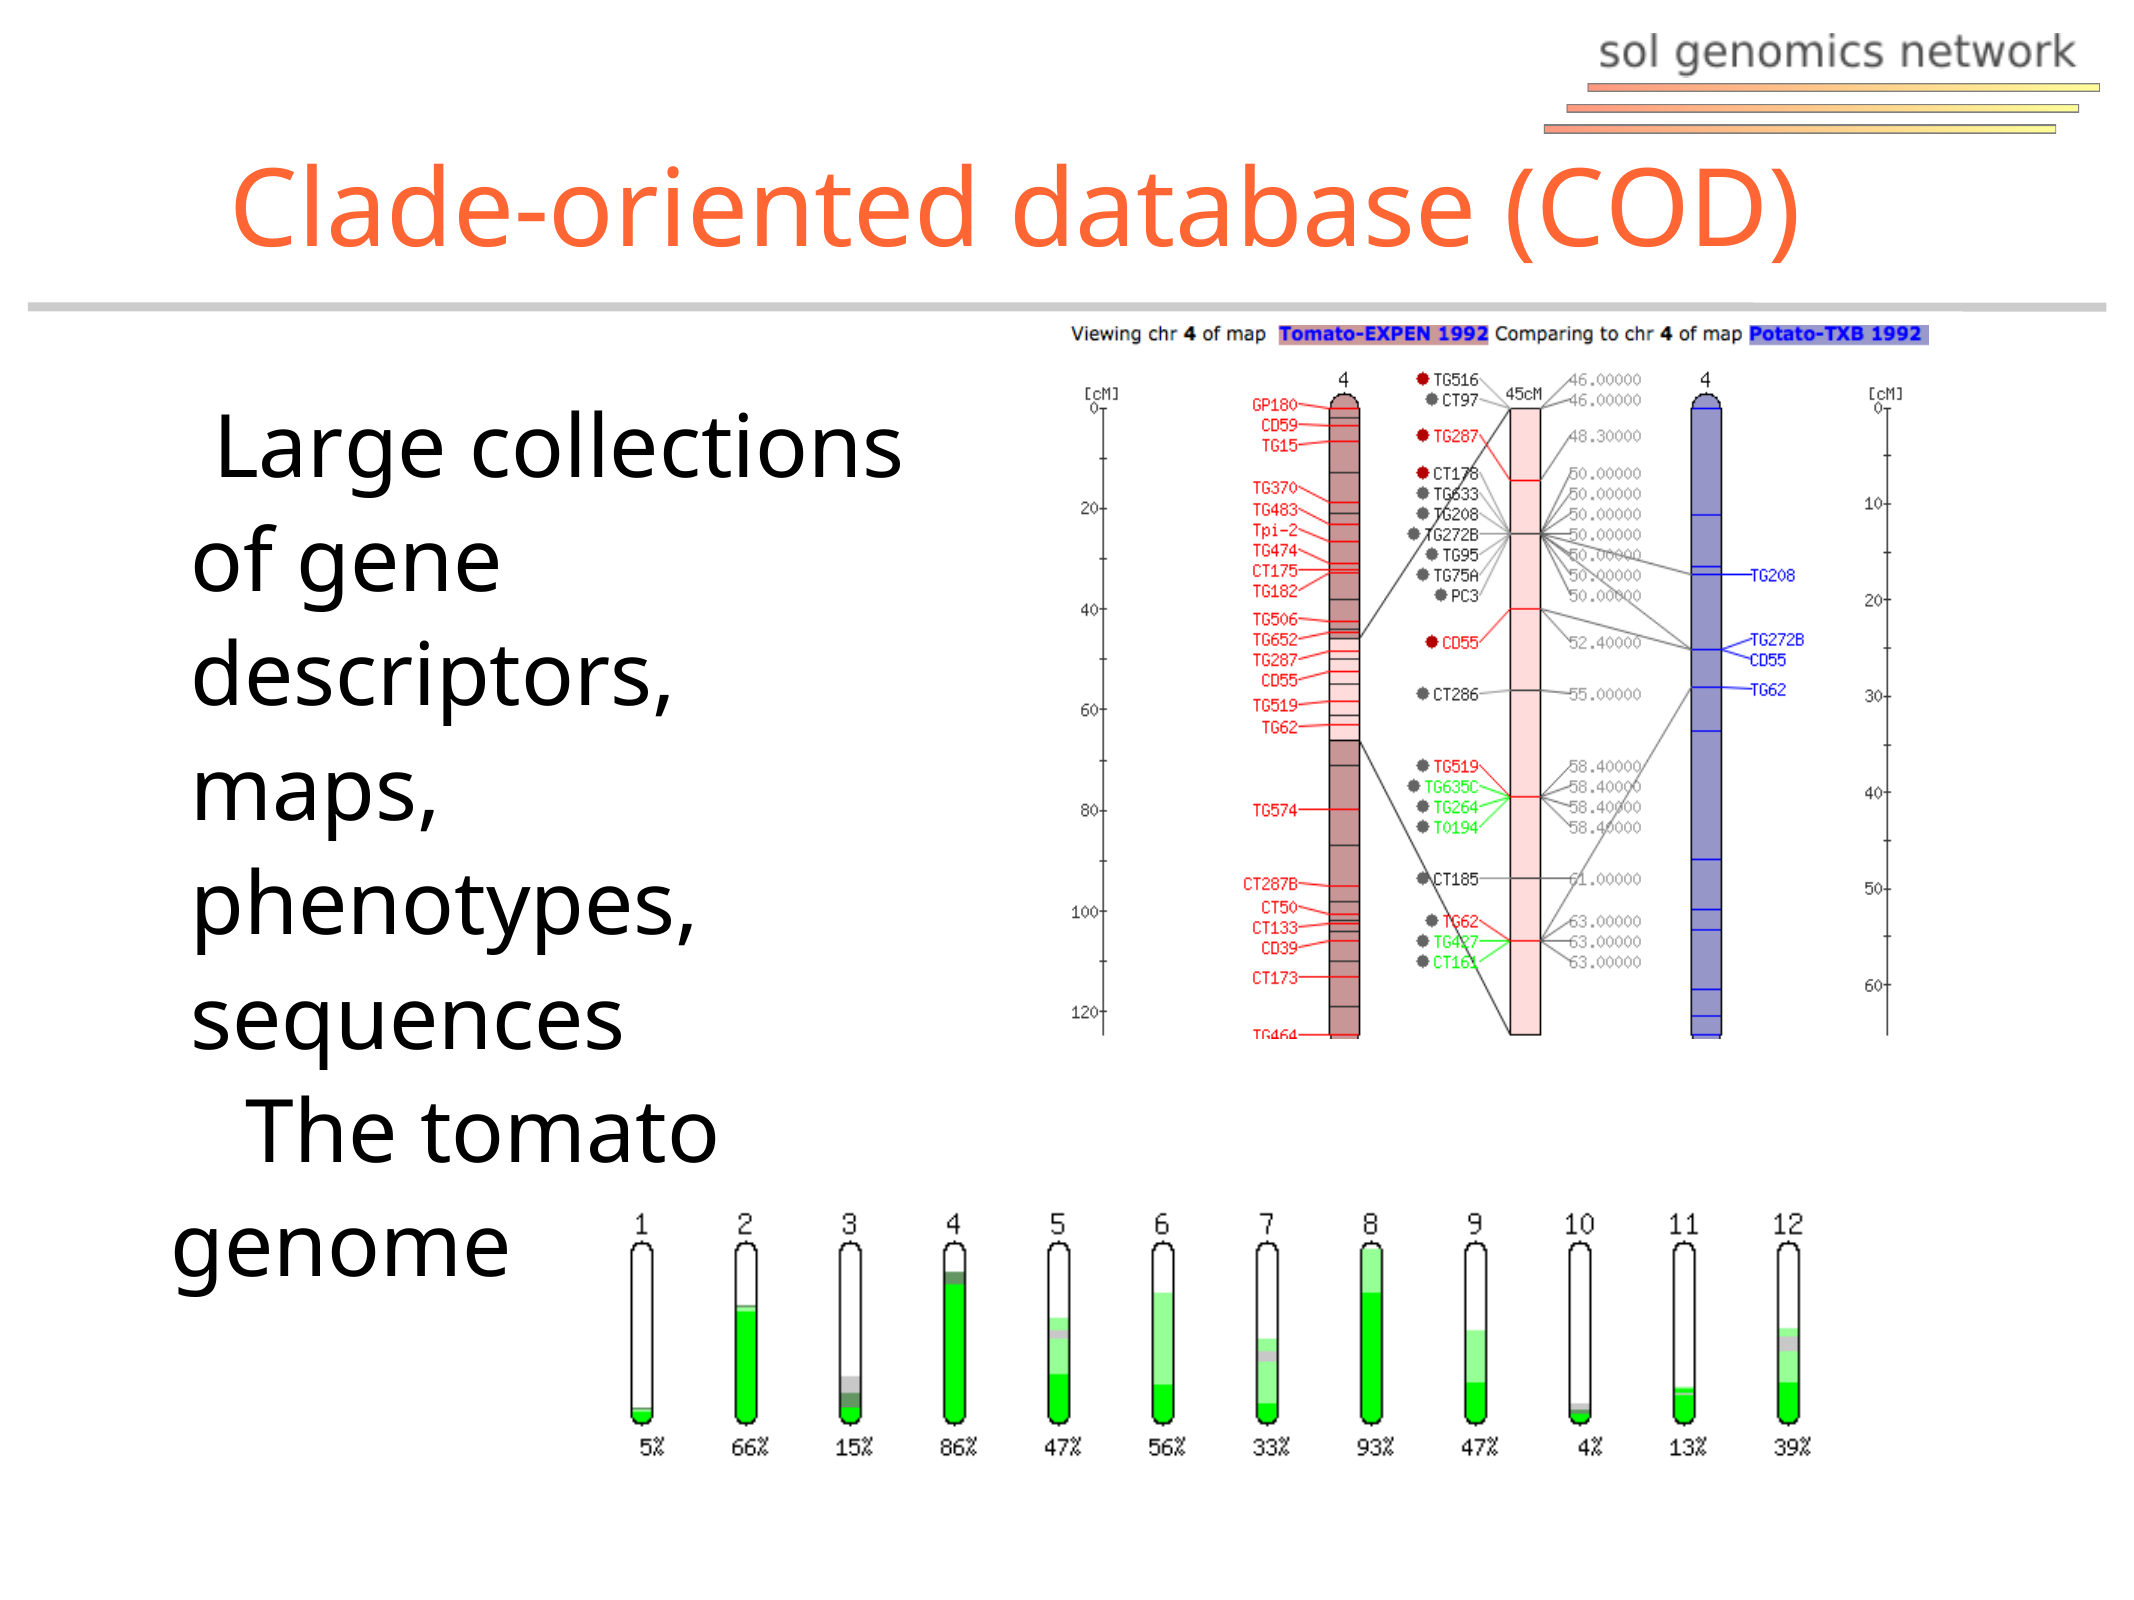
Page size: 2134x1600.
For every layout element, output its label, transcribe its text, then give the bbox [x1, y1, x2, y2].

text_box Large collections of gene descriptors, maps, phenotypes, sequences [25, 378, 1014, 831]
text_box [1566, 104, 2080, 113]
text_box [1543, 124, 2057, 134]
picture [1597, 33, 2078, 78]
picture [606, 1195, 1838, 1501]
picture [1065, 325, 1929, 1039]
text_box The tomato genome [80, 1063, 1023, 1232]
text_box [1587, 83, 2101, 92]
text_box Clade-oriented database (COD) [116, 133, 1916, 277]
